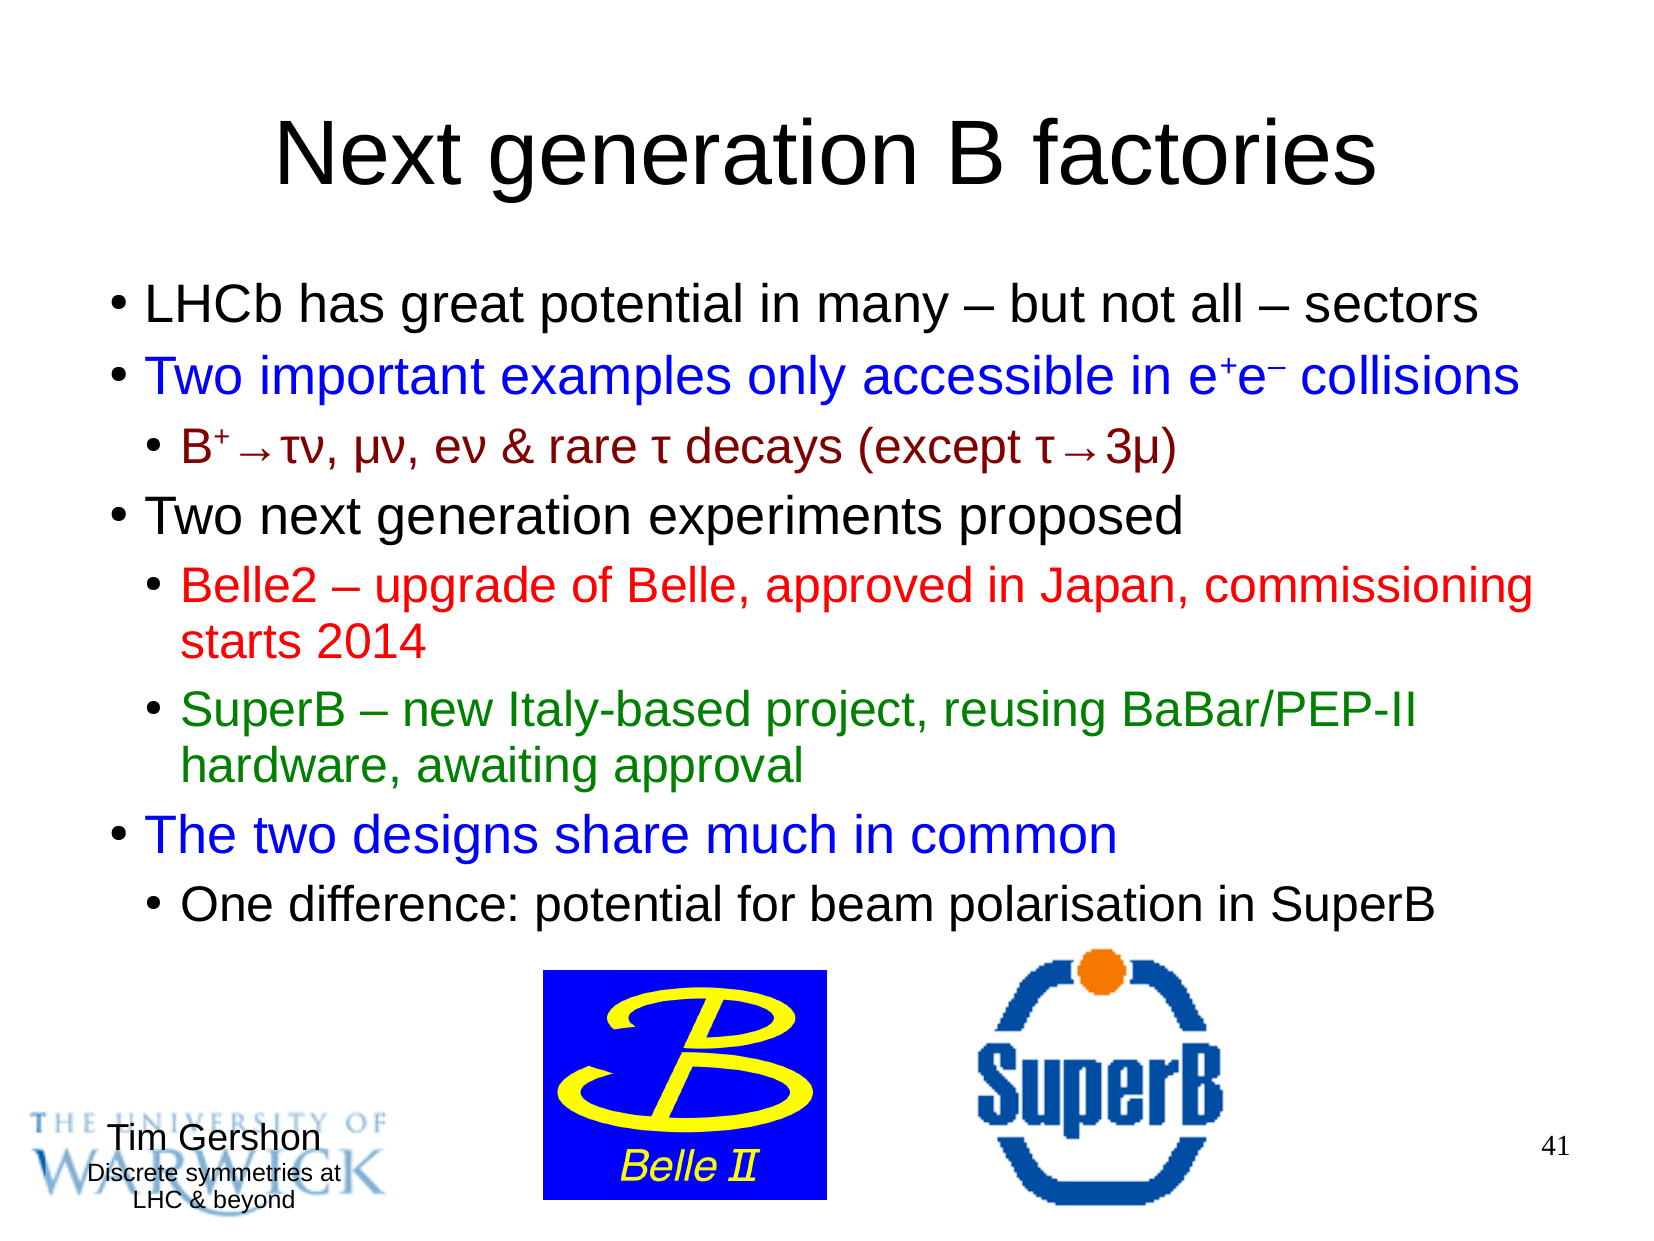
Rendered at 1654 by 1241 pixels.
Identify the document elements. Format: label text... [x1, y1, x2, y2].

title Next generation B factories [82, 56, 1571, 250]
picture [19, 1106, 406, 1232]
text_box LHCb has great potential in many – but not all – sectors Two important examples only accessible in e+e– collisions B+→τν, μν, eν & rare τ decays (except τ→3μ) Two next generation experiments proposed Belle2 – upgrade of Belle, approved in Japan, commissioning starts 2014 SuperB – new Italy-based project, reusing BaBar/PEP-II hardware, awaiting approval The two designs share much in common One difference: potential for beam polarisation in SuperB [59, 265, 1595, 1120]
text_box Tim Gershon Discrete symmetries at LHC & beyond [45, 1108, 383, 1222]
picture [543, 970, 827, 1201]
picture [962, 944, 1238, 1215]
